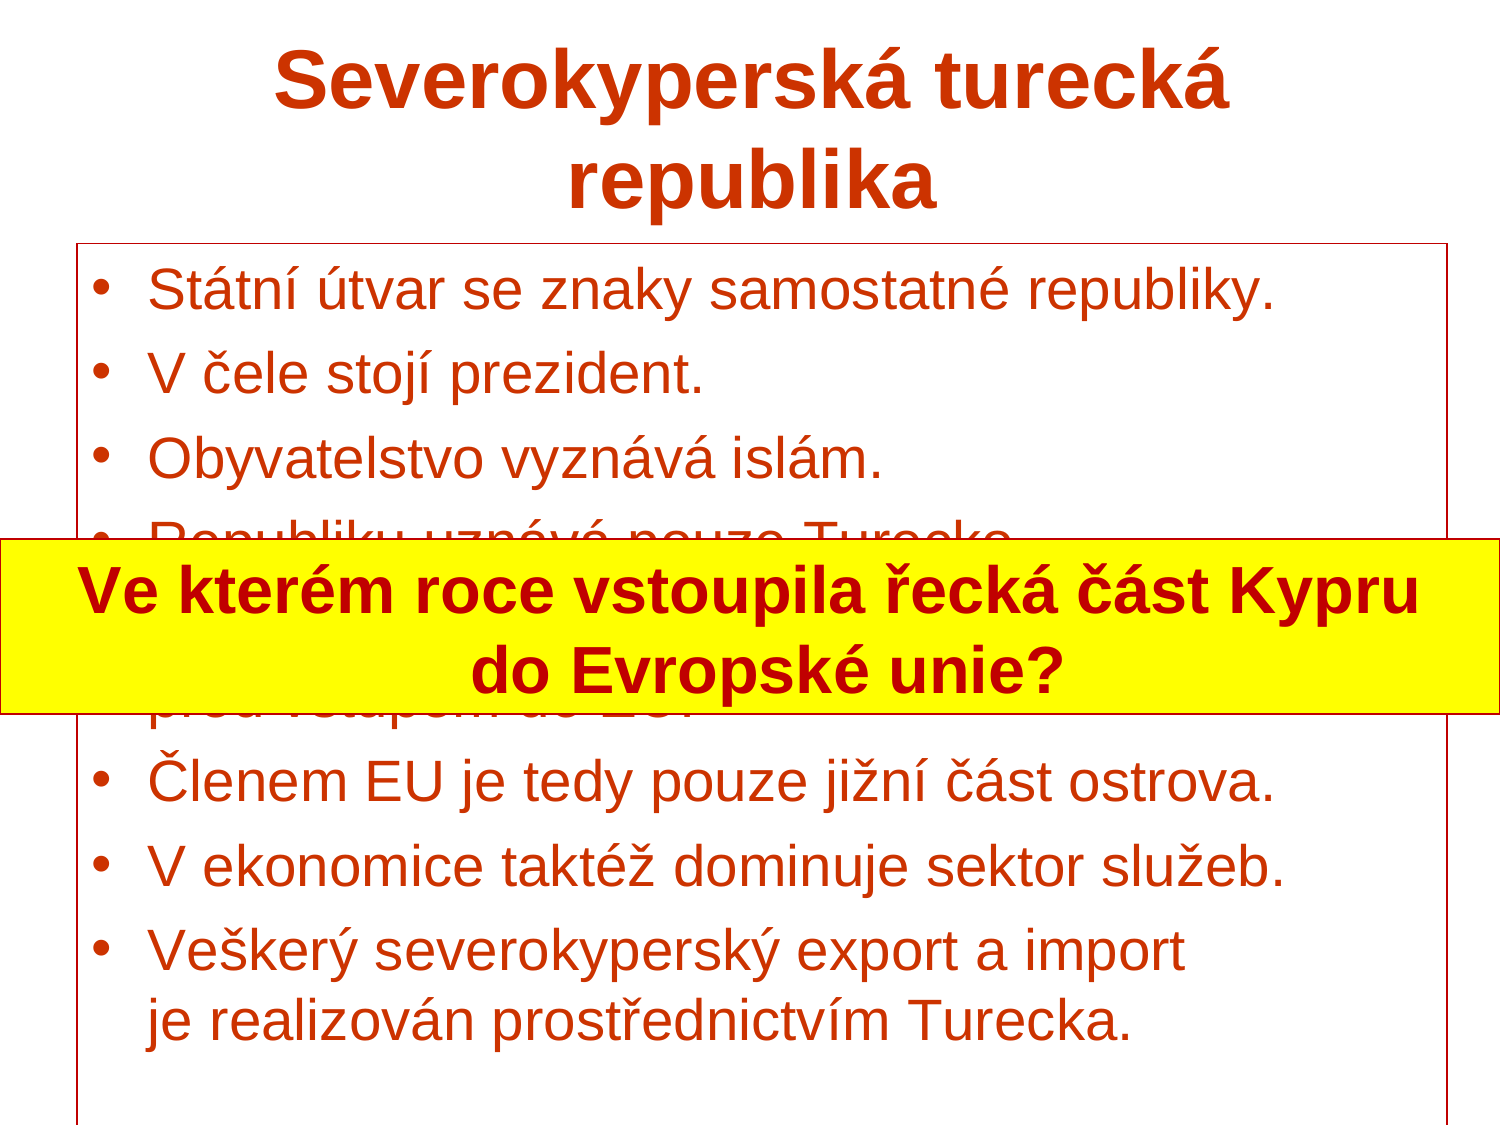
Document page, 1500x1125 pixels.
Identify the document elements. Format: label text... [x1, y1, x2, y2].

list Státní útvar se znaky samostatné republiky. V čele stojí prezident. Obyvatelstvo vyznává islám. Republiku uznává pouze Turecko. Řecká část zamítla sjednocený Kypr v referendu před vstupem do EU. Členem EU je tedy pouze jižní část ostrova. V ekonomice taktéž dominuje sektor služeb. Veškerý severokyperský export a import je realizován prostřednictvím Turecka. [76, 243, 1447, 538]
text_box Ve kterém roce vstoupila řecká část Kypru do Evropské unie? [0, 538, 1500, 715]
list Státní útvar se znaky samostatné republiky. V čele stojí prezident. Obyvatelstvo vyznává islám. Republiku uznává pouze Turecko. Řecká část zamítla sjednocený Kypr v referendu před vstupem do EU. Členem EU je tedy pouze jižní část ostrova. V ekonomice taktéž dominuje sektor služeb. Veškerý severokyperský export a import je realizován prostřednictvím Turecka. [76, 715, 1447, 1125]
title Severokyperská turecká republika [76, 17, 1427, 233]
